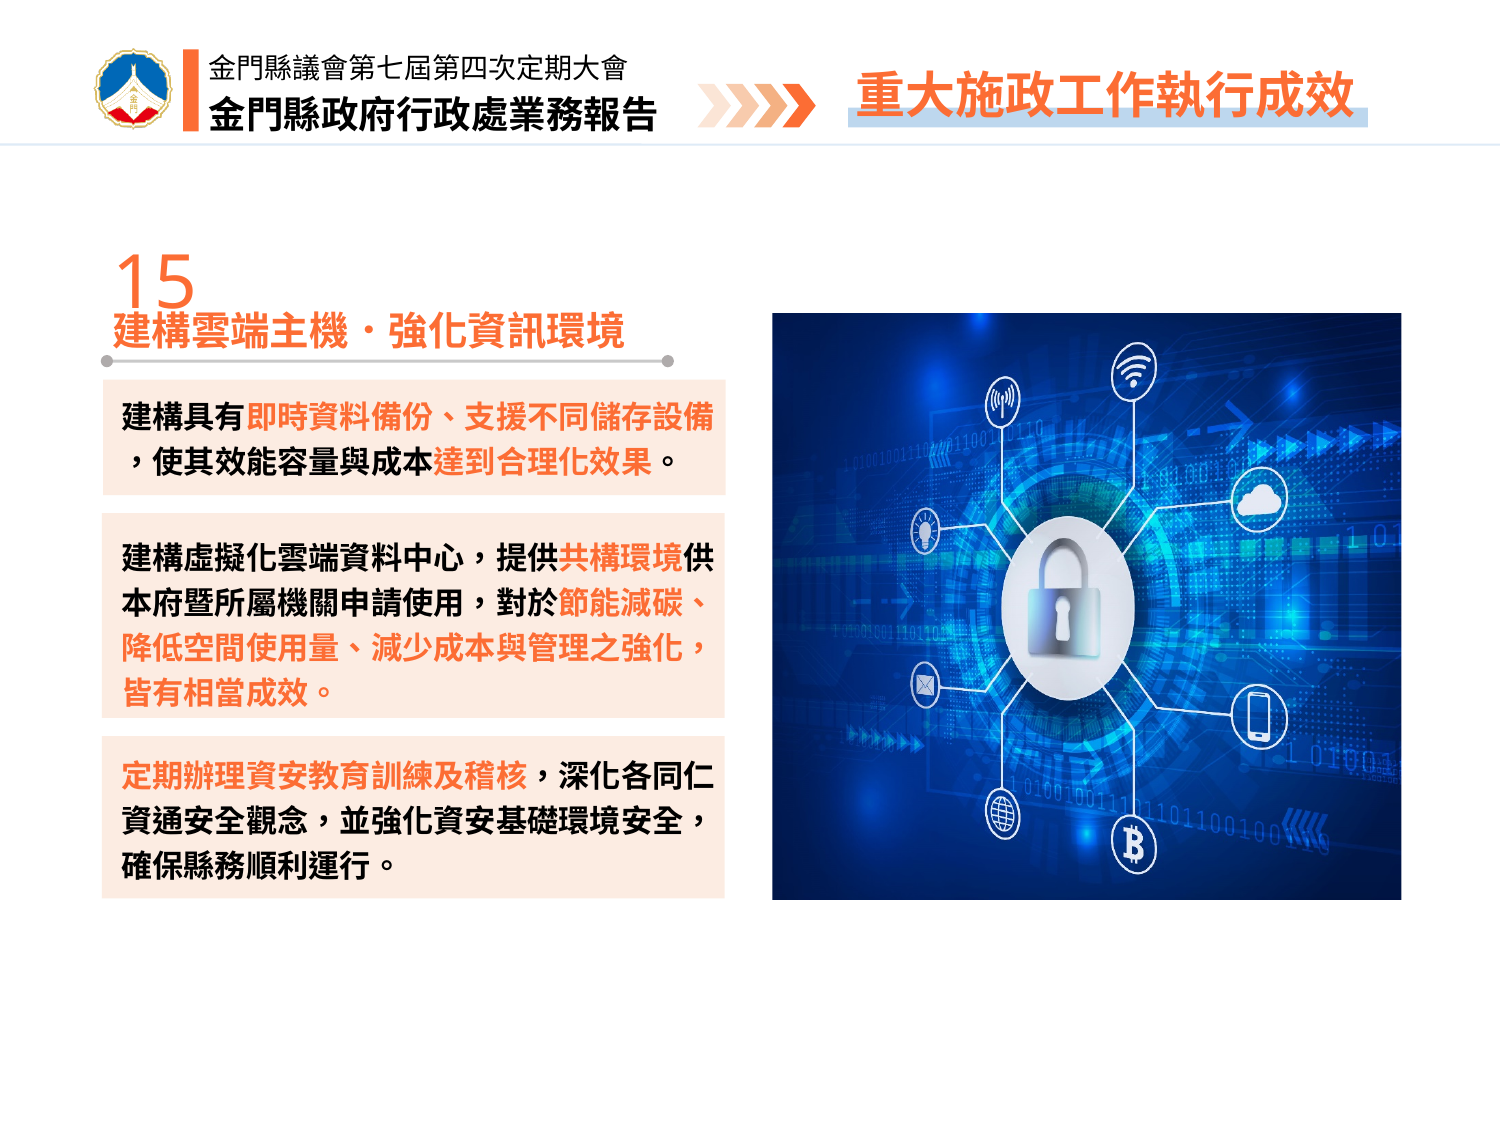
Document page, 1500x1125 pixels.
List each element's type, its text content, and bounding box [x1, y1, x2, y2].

text_box [697, 83, 731, 128]
text_box [754, 83, 788, 128]
text_box [101, 736, 725, 899]
text_box 重大施政工作執行成效 [811, 56, 1371, 131]
text_box 金門縣議會第七屆第四次定期大會 [194, 42, 674, 83]
text_box 建構虛擬化雲端資料中心，提供共構環境供 本府暨所屬機關申請使用，對於節能減碳、 降低空間使用量、減少成本與管理之強化， 皆有相當成效。 [106, 523, 730, 718]
text_box [725, 83, 760, 128]
picture [772, 313, 1402, 901]
text_box [661, 354, 674, 368]
text_box 建構雲端主機．強化資訊環境 [97, 298, 701, 361]
text_box [100, 354, 114, 368]
text_box [101, 513, 725, 718]
text_box 金門縣政府行政處業務報告 [194, 83, 698, 143]
text_box [103, 379, 726, 496]
text_box 建構具有即時資料備份、支援不同儲存設備 ，使其效能容量與成本達到合理化效果。 [106, 382, 730, 488]
picture [60, 39, 194, 141]
text_box [782, 83, 816, 128]
text_box 定期辦理資安教育訓練及稽核，深化各同仁 資通安全觀念，並強化資安基礎環境安全， 確保縣務順利運行。 [106, 741, 730, 891]
text_box 15 [97, 226, 224, 298]
